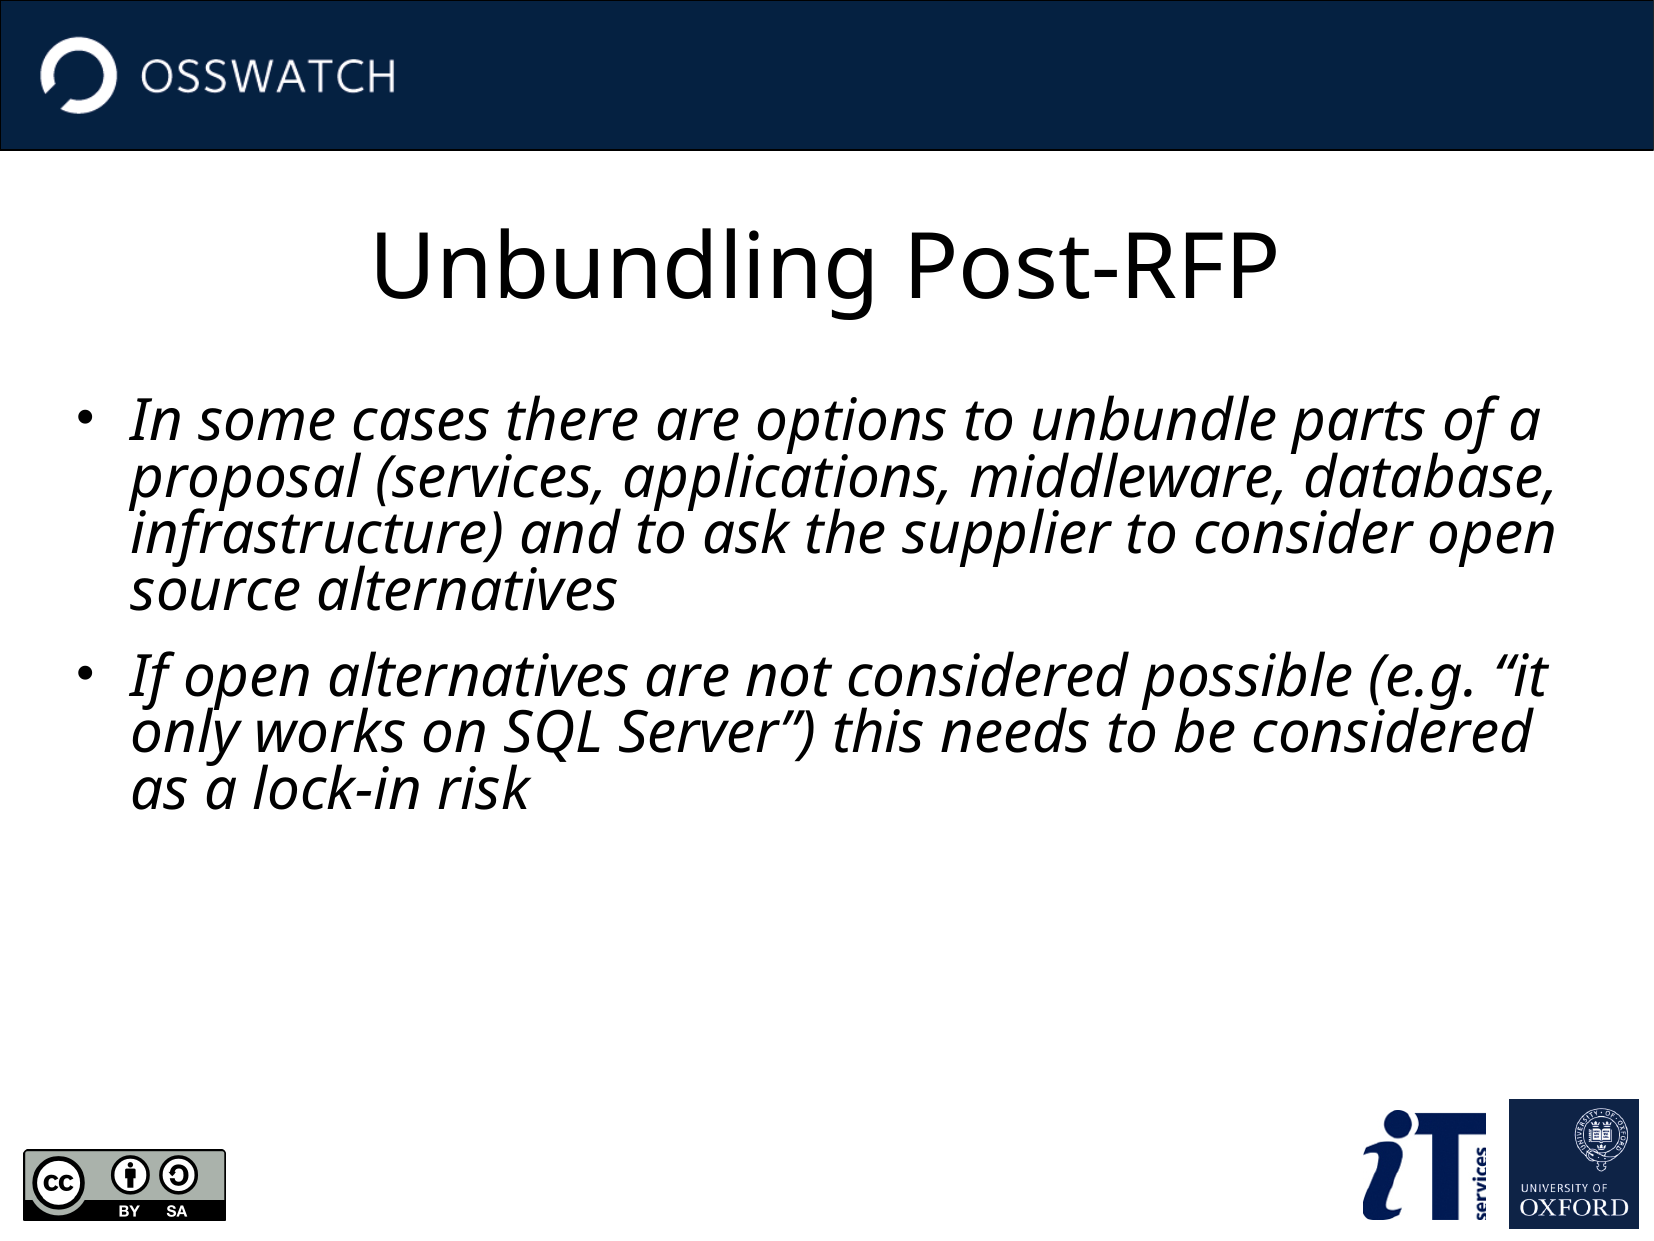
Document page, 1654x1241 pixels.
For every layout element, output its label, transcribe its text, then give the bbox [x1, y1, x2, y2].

picture [23, 1149, 226, 1221]
list In some cases there are options to unbundle parts of a proposal (services, applications, middleware, database, infrastructure) and to ask the supplier to consider open source alternatives If open alternatives are not considered possible (e.g. “it only works on SQL Server”) this needs to be considered as a lock-in risk [74, 395, 1562, 1150]
picture [12, 12, 426, 141]
picture [1509, 1099, 1639, 1229]
title Unbundling Post-RFP [82, 169, 1569, 375]
picture [1363, 1150, 1486, 1220]
